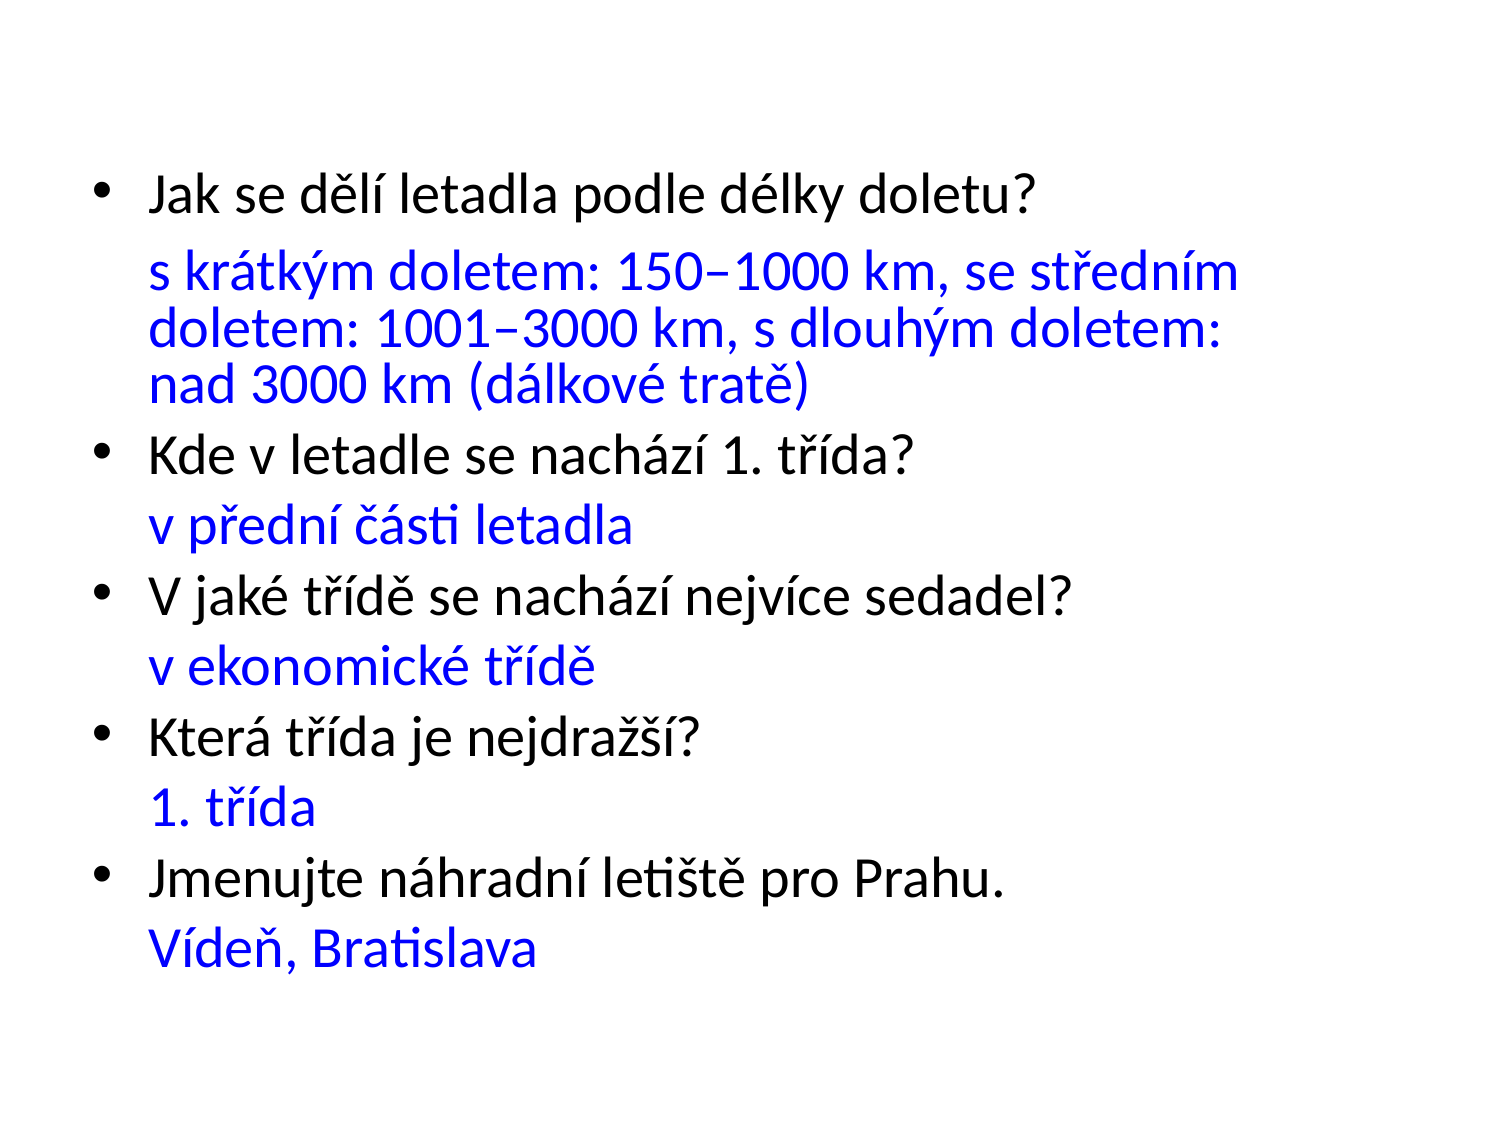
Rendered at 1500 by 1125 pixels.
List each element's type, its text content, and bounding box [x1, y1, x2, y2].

list Jak se dělí letadla podle délky doletu? s krátkým doletem: 150–1000 km, se středním doletem: 1001–3000 km, s dlouhým doletem: nad 3000 km (dálkové tratě) Kde v letadle se nachází 1. třída? v přední části letadla V jaké třídě se nachází nejvíce sedadel? v ekonomické třídě Která třída je nejdražší? 1. třída Jmenujte náhradní letiště pro Prahu. Vídeň, Bratislava [76, 160, 1427, 1125]
